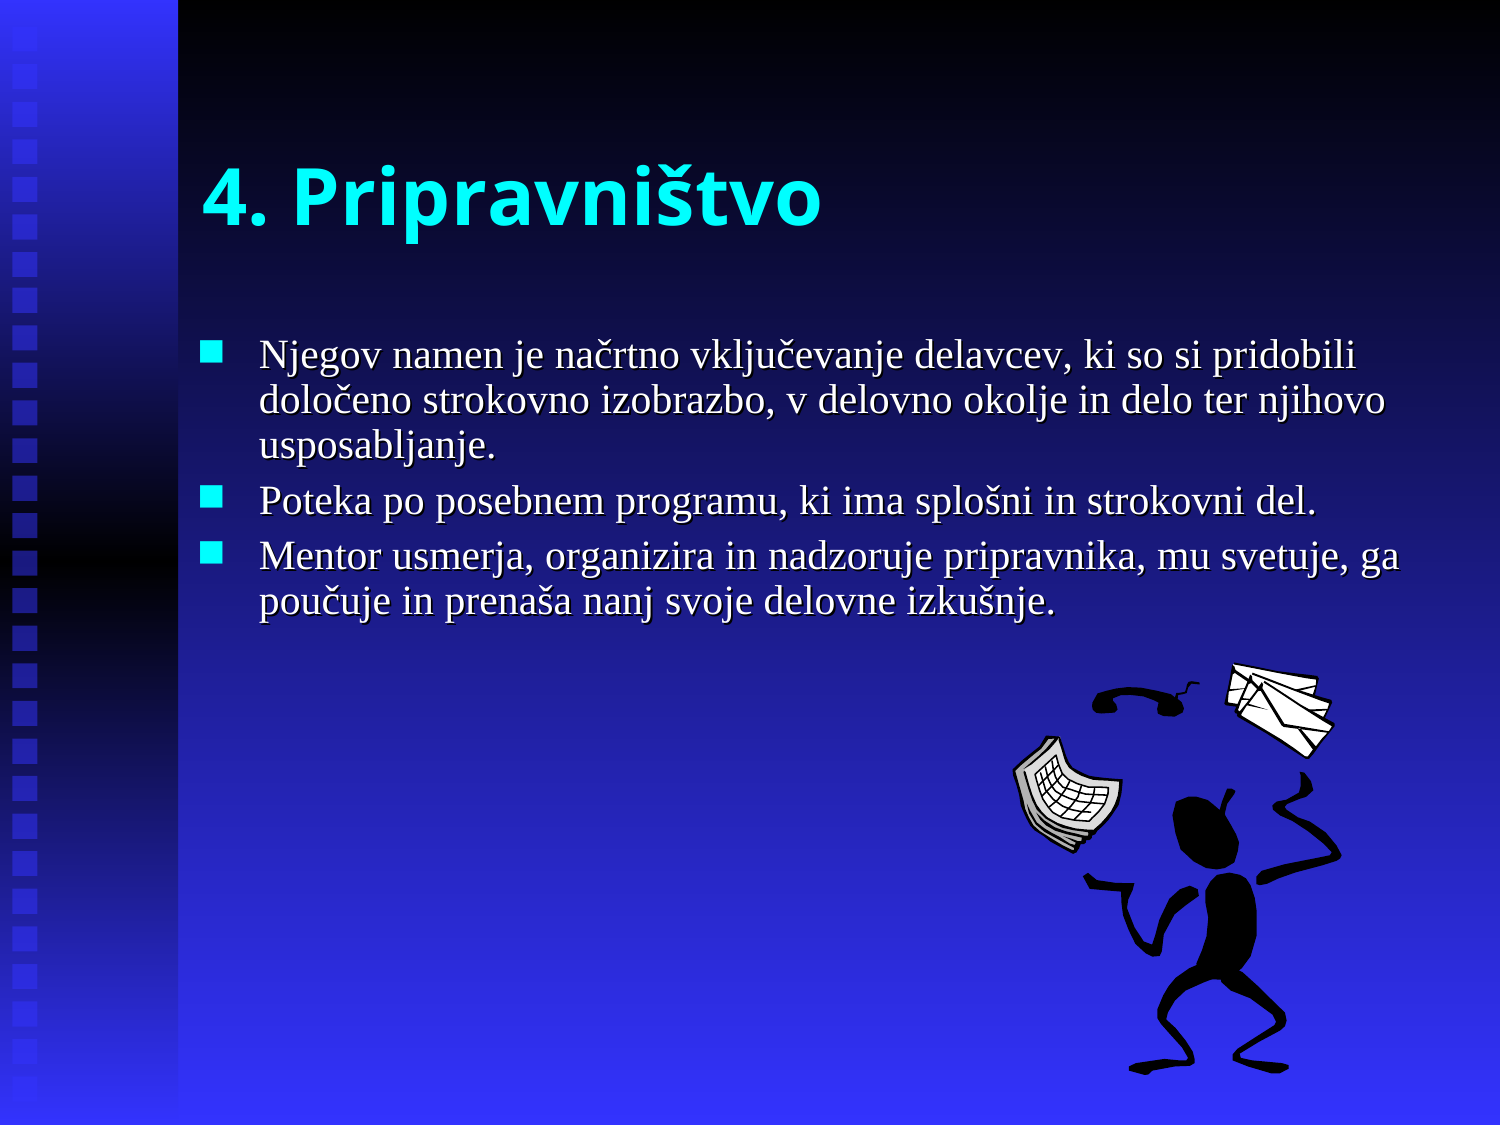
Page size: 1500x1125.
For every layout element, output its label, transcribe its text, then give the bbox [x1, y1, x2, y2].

list Njegov namen je načrtno vključevanje delavcev, ki so si pridobili določeno strokovno izobrazbo, v delovno okolje in delo ter njihovo usposabljanje. Poteka po posebnem programu, ki ima splošni in strokovni del. Mentor usmerja, organizira in nadzoruje pripravnika, mu svetuje, ga poučuje in prenaša nanj svoje delovne izkušnje. [187, 324, 1463, 687]
picture [1012, 662, 1342, 1075]
title 4. Pripravništvo [187, 99, 1463, 288]
